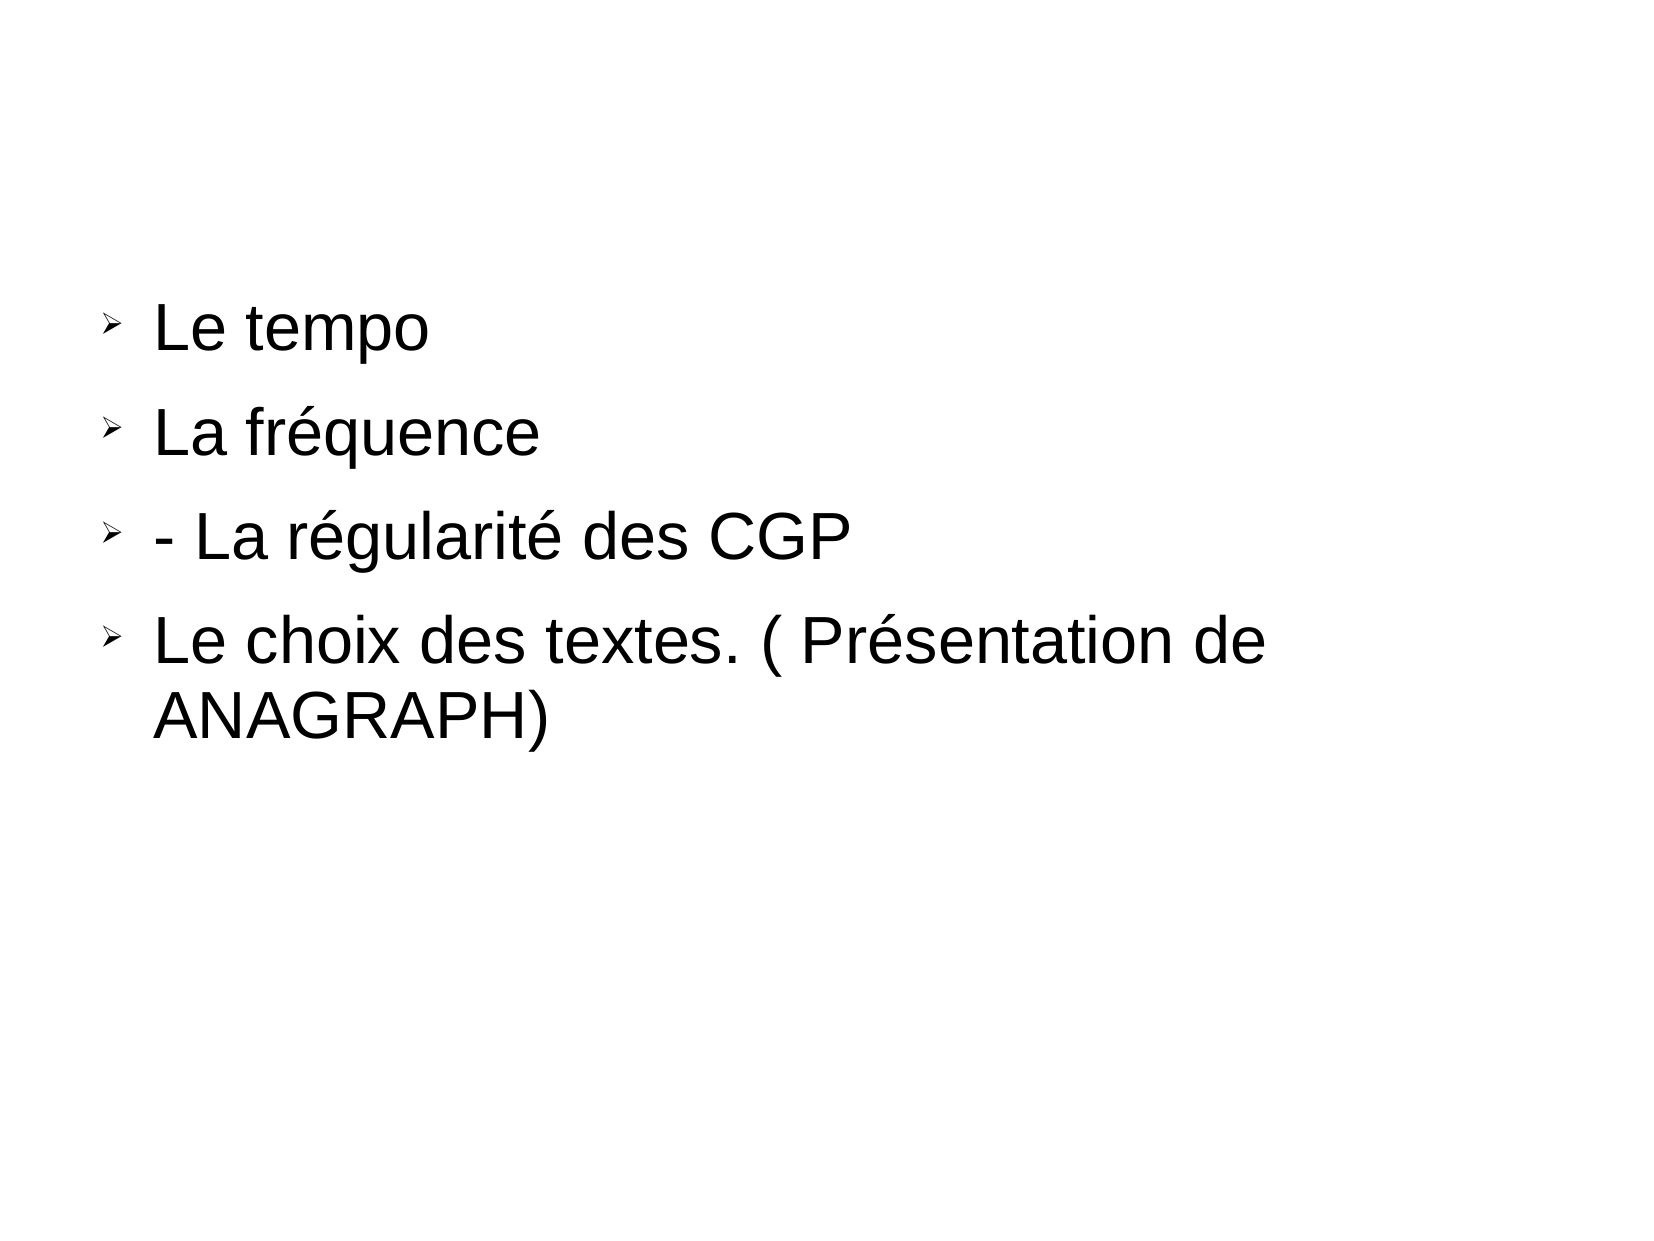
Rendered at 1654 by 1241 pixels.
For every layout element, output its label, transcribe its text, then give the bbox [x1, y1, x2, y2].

list Le tempo La fréquence - La régularité des CGP Le choix des textes. ( Présentation de ANAGRAPH) [82, 290, 1571, 1109]
